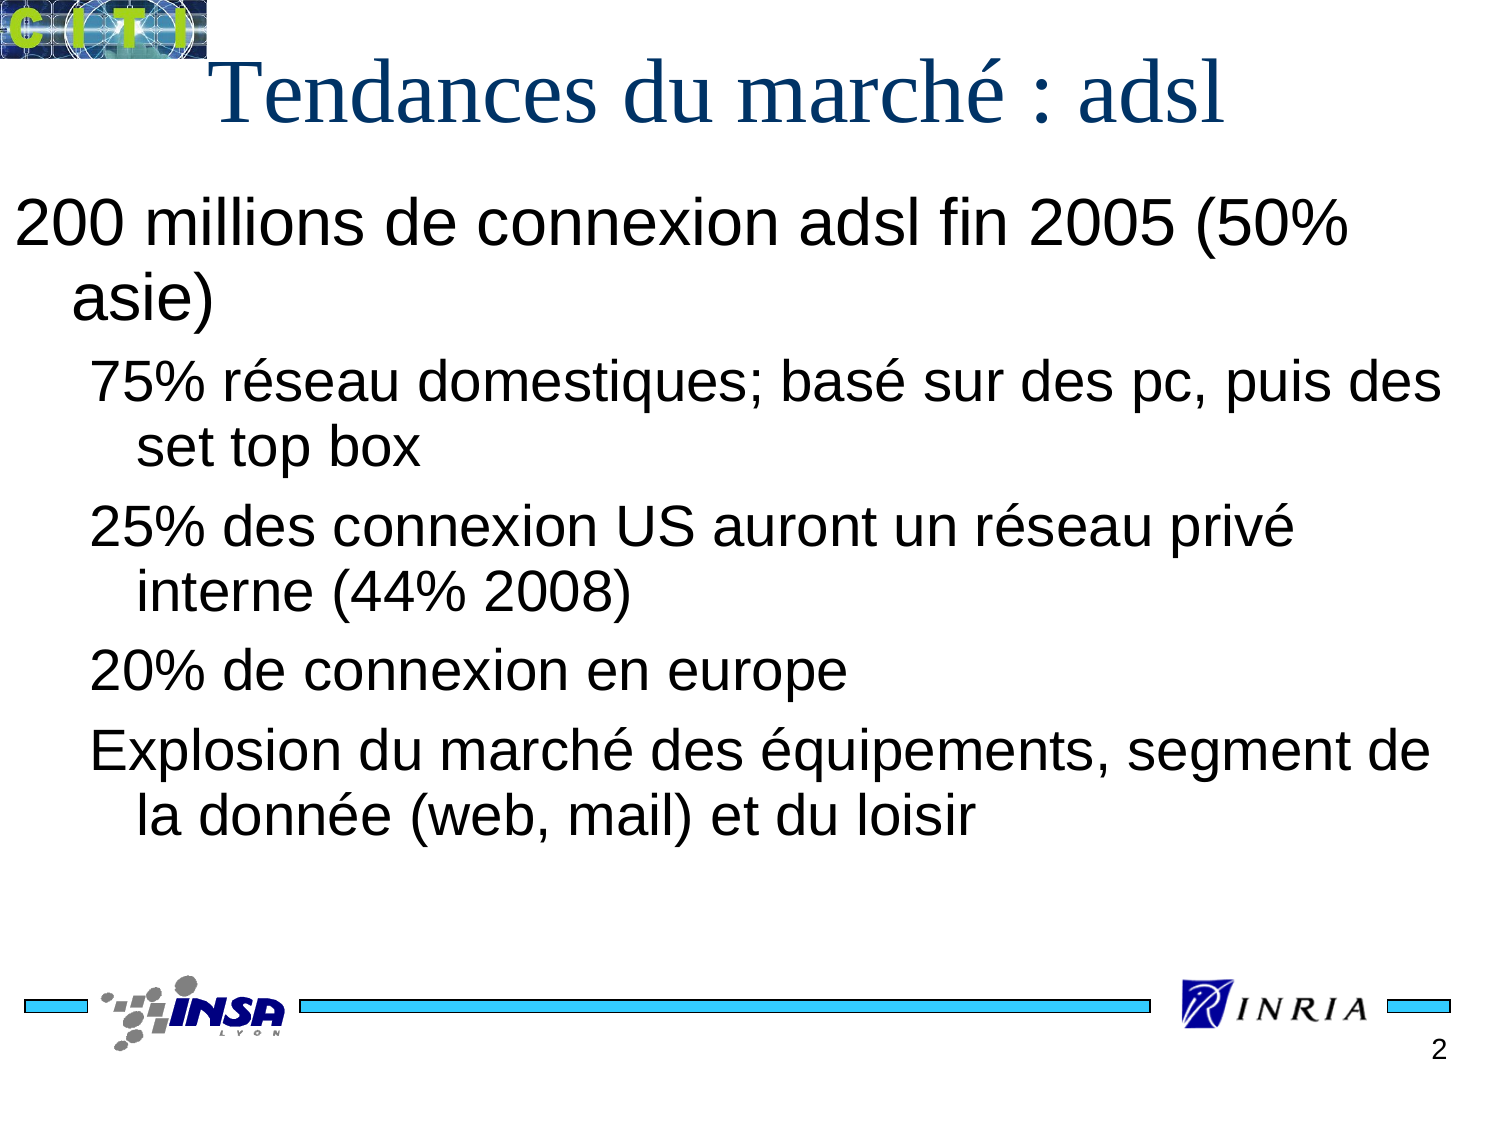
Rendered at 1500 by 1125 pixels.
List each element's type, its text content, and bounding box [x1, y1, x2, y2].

title Tendances du marché : adsl [192, 0, 1468, 177]
list 200 millions de connexion adsl fin 2005 (50% asie) 75% réseau domestiques; basé sur des pc, puis des set top box 25% des connexion US auront un réseau privé interne (44% 2008) 20% de connexion en europe Explosion du marché des équipements, segment de la donnée (web, mail) et du loisir [0, 177, 1500, 975]
picture [1175, 977, 1375, 1032]
picture [0, 0, 192, 59]
